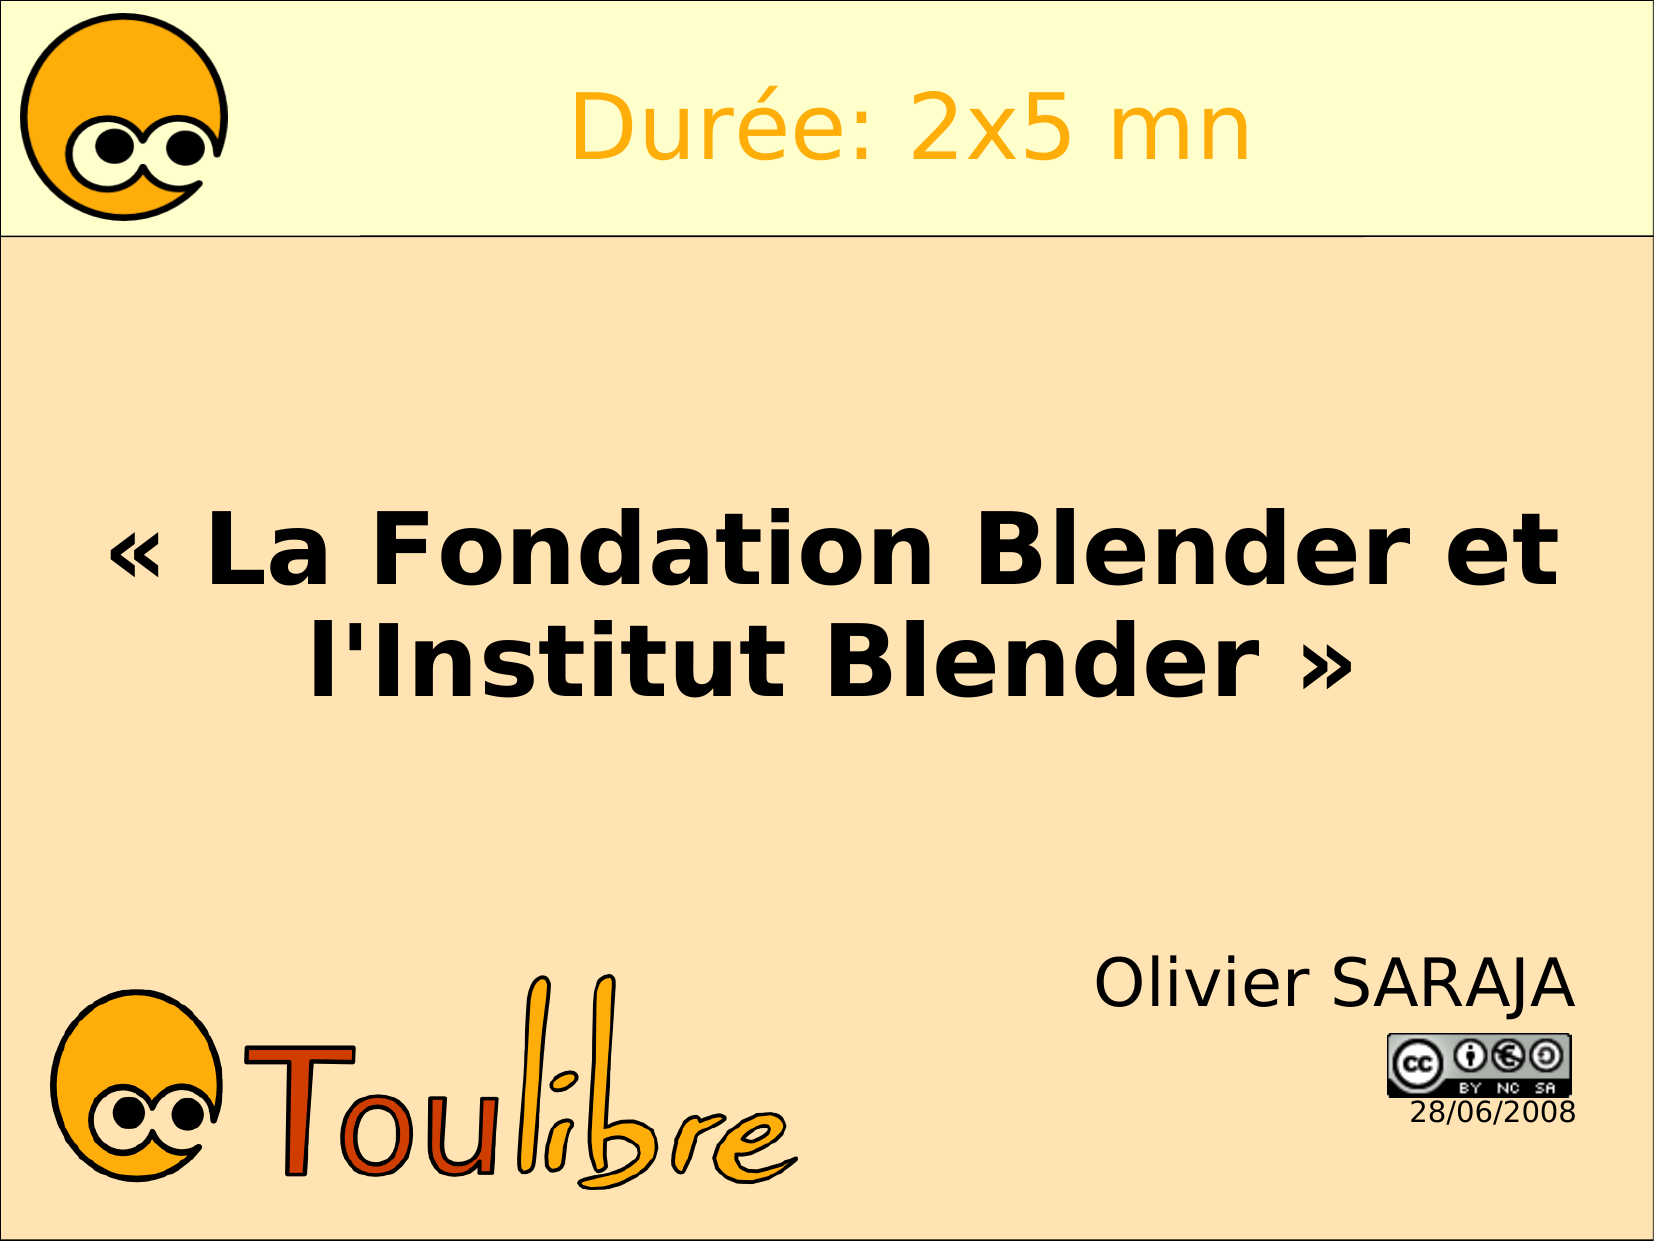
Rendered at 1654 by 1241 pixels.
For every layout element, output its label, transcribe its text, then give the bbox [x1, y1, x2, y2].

picture [20, 13, 228, 221]
subtitle « La Fondation Blender et l'Institut Blender » Olivier SARAJA 28/06/2008 [88, 173, 1577, 1222]
title Durée: 2x5 mn [252, 49, 1571, 207]
picture [50, 974, 798, 1190]
picture [1387, 1033, 1572, 1098]
